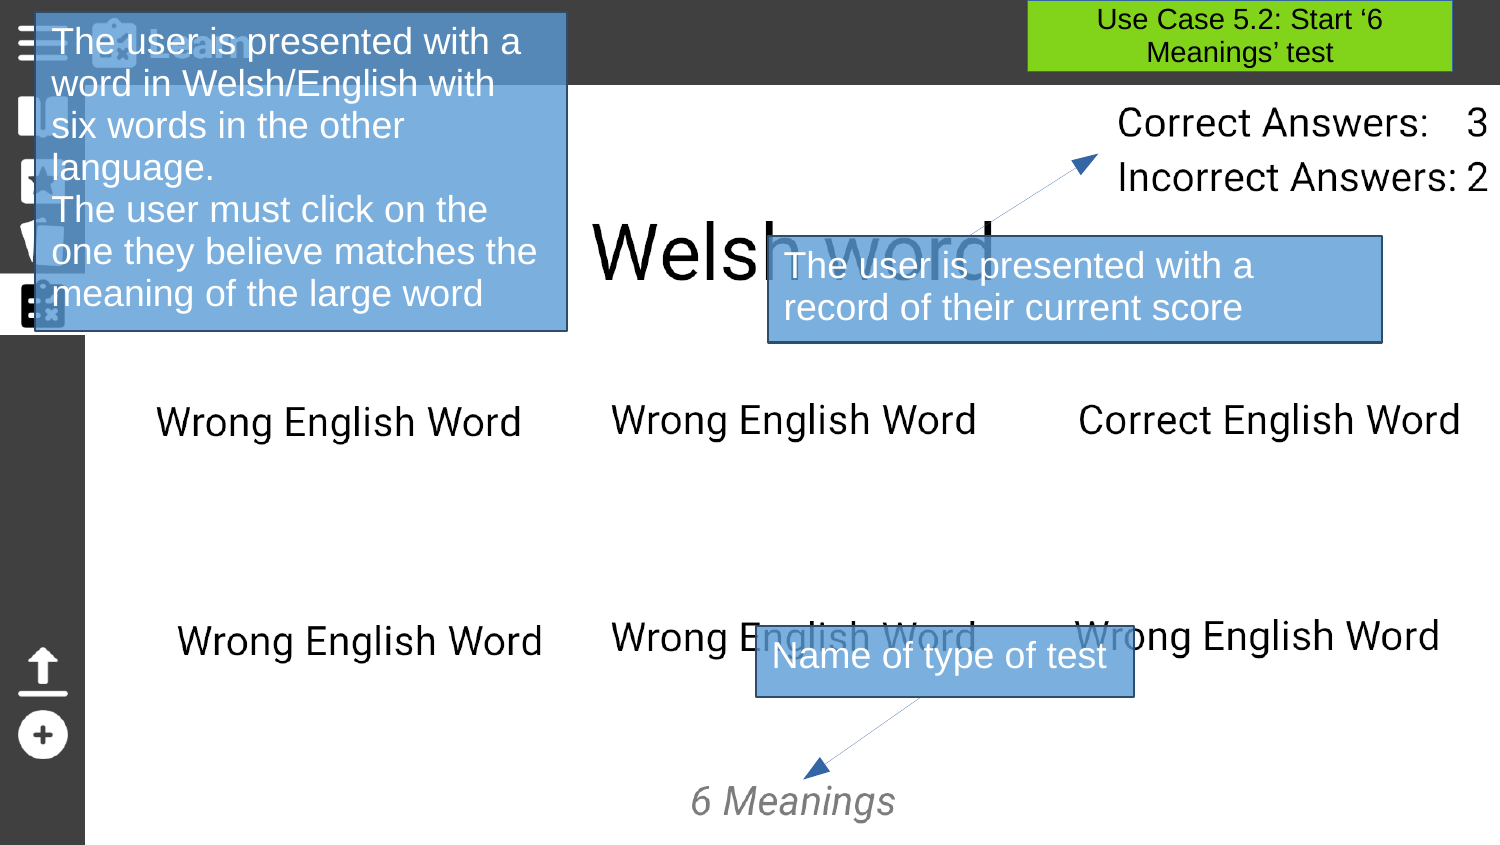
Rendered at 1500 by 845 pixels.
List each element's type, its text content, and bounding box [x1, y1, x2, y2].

picture [0, 0, 1500, 845]
text_box Use Case 5.2: Start ‘6 Meanings’ test [1027, 0, 1453, 72]
text_box The user is presented with a word in Welsh/English with six words in the other language. The user must click on the one they believe matches the meaning of the large word [35, 11, 568, 331]
text_box Name of type of test [755, 625, 1134, 697]
text_box The user is presented with a record of their current score [767, 236, 1382, 343]
